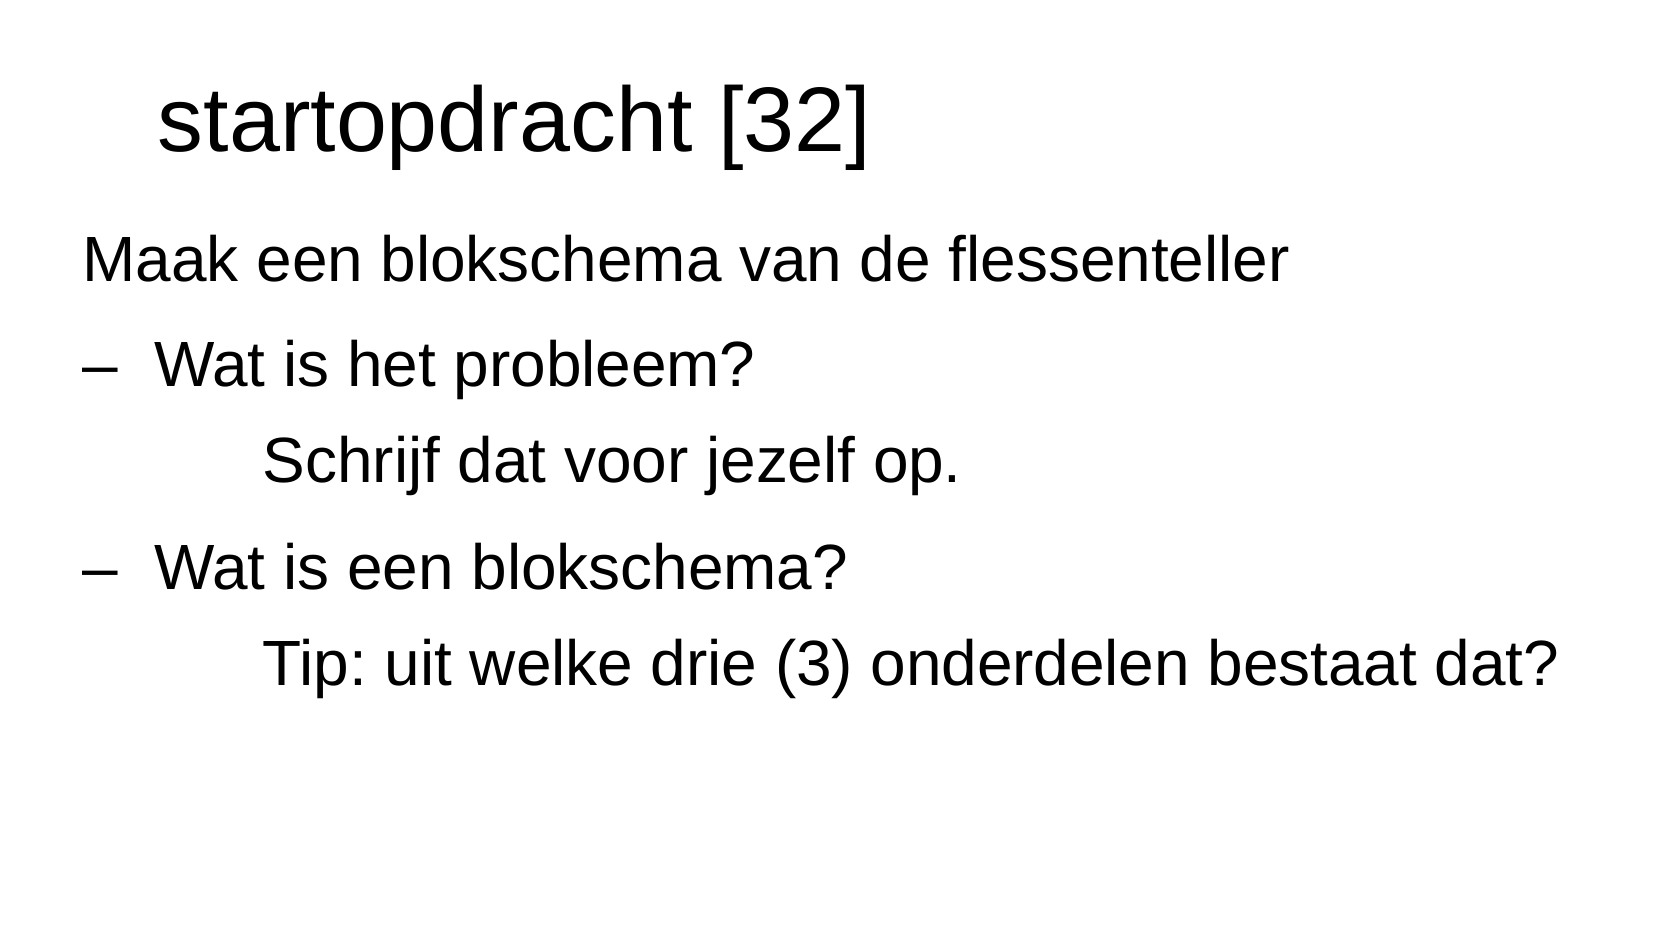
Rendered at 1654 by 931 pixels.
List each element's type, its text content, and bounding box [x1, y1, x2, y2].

title startopdracht [32] [82, 37, 1571, 193]
list Maak een blokschema van de flessenteller – Wat is het probleem? Schrijf dat voor jezelf op. – Wat is een blokschema? Tip: uit welke drie (3) onderdelen bestaat dat? [82, 217, 1571, 758]
